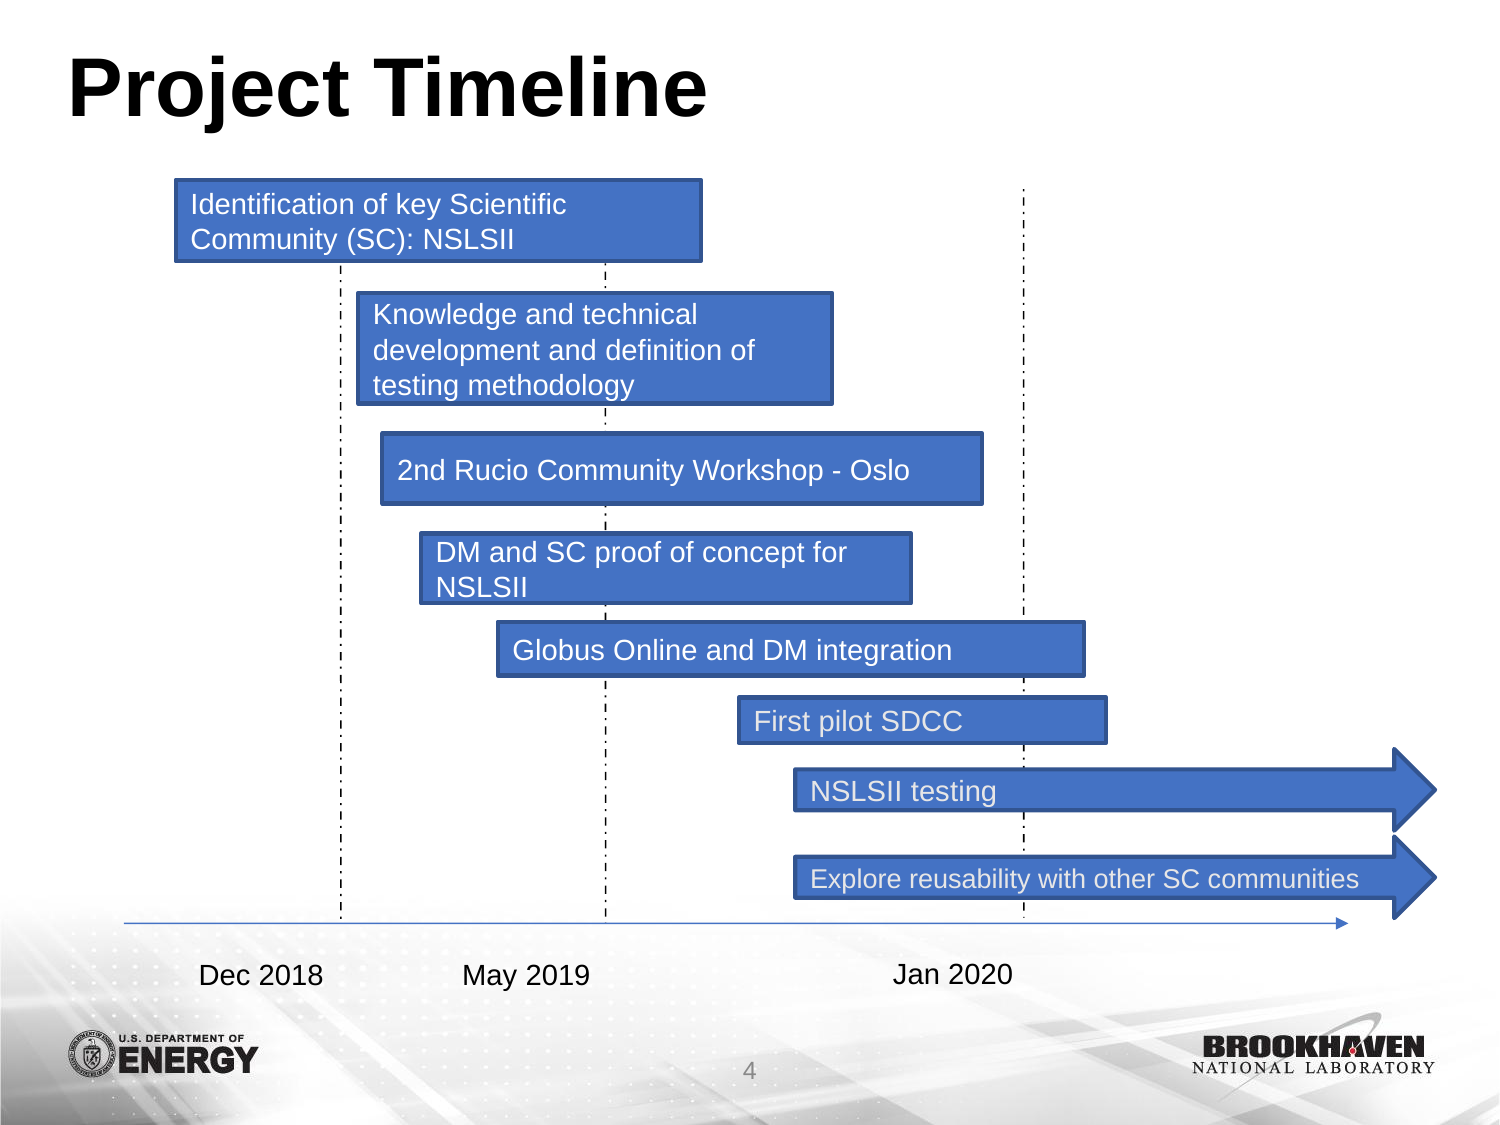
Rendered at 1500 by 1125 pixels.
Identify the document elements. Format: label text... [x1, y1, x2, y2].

text_box Explore reusability with other SC communities [795, 836, 1436, 919]
text_box First pilot SDCC [738, 697, 1107, 743]
text_box <number> [581, 1039, 919, 1100]
text_box Identification of key Scientific Community (SC): NSLSII [175, 179, 701, 262]
text_box Globus Online and DM integration [497, 621, 1084, 676]
text_box May 2019 [447, 948, 613, 999]
text_box Project Timeline [52, 25, 1420, 244]
text_box Jan 2020 [878, 948, 1044, 998]
text_box Knowledge and technical development and definition of testing methodology [358, 292, 833, 404]
picture [0, 0, 1500, 1125]
text_box 2nd Rucio Community Workshop - Oslo [382, 433, 983, 504]
text_box DM and SC proof of concept for NSLSII [420, 533, 912, 604]
text_box NSLSII testing [795, 748, 1436, 831]
text_box Dec 2018 [183, 949, 345, 1000]
